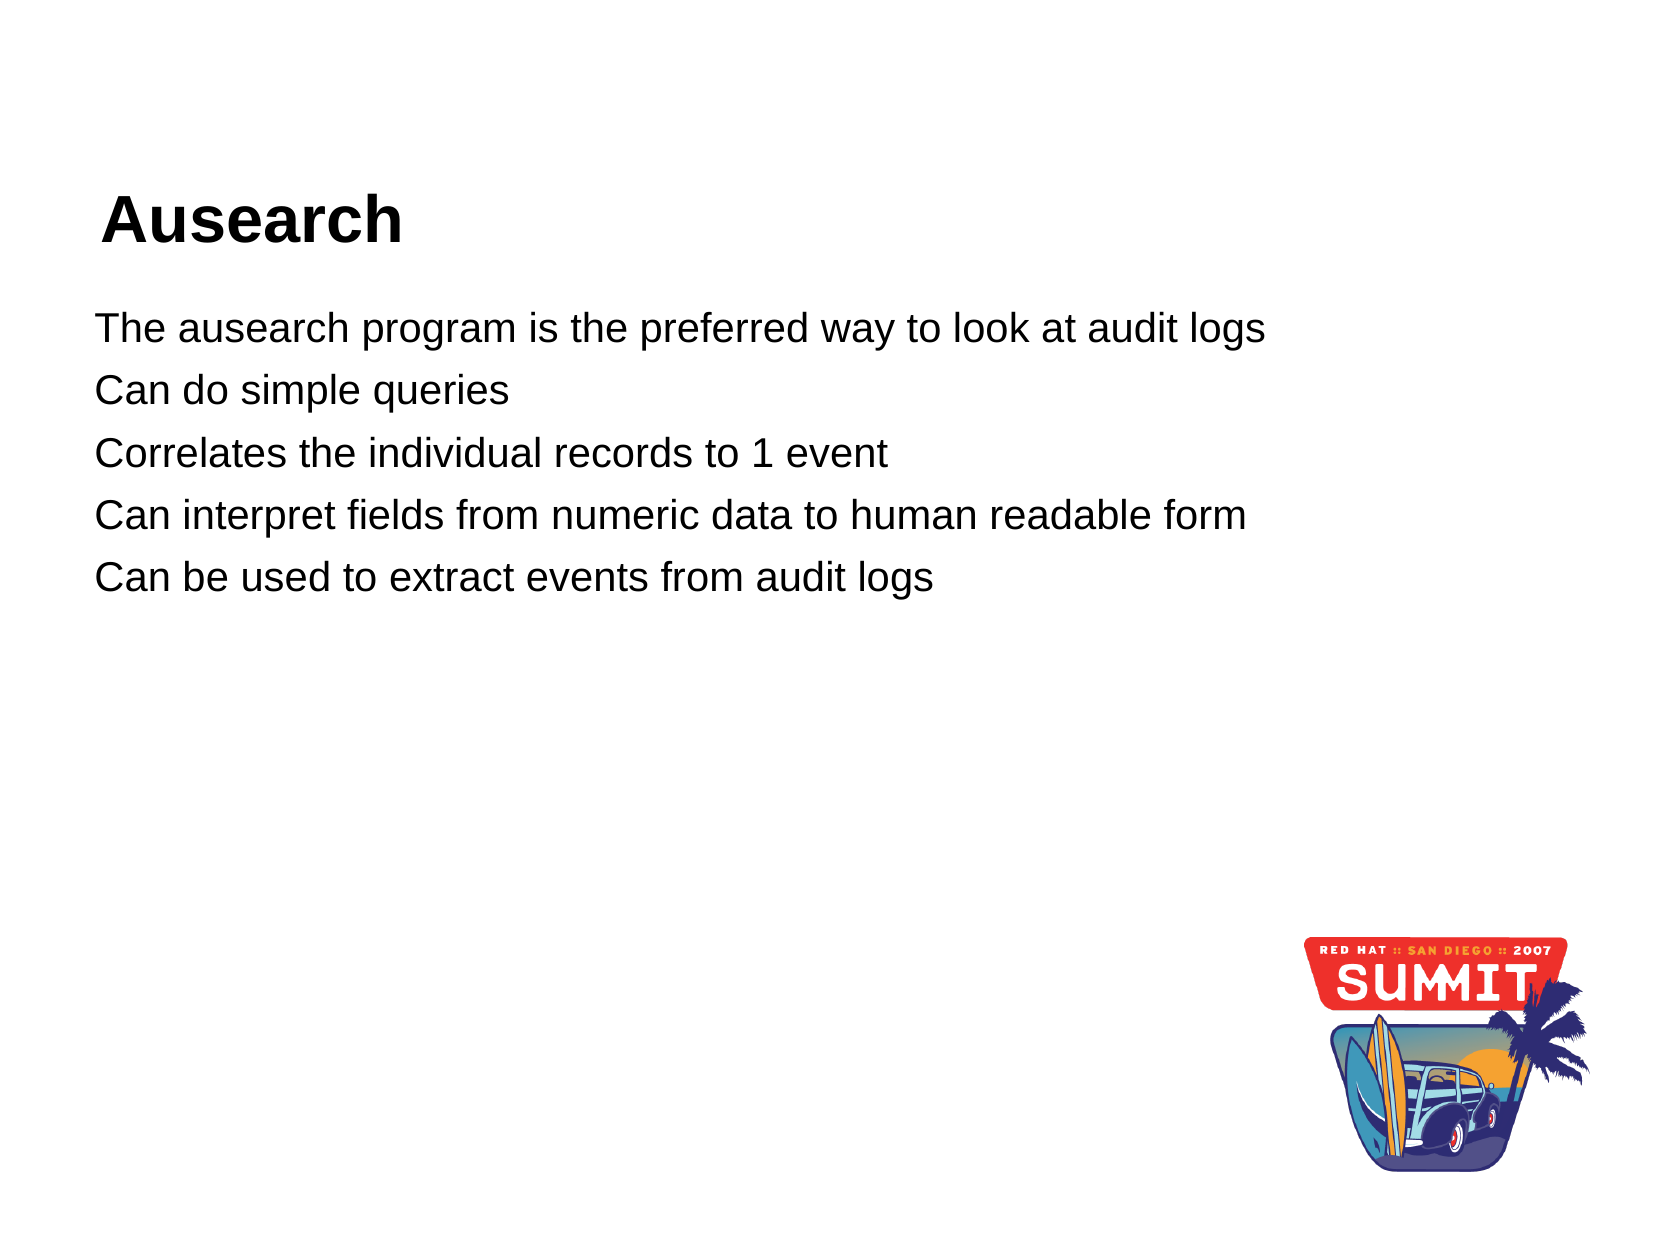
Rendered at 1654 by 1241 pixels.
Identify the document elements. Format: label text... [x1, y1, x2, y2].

list The ausearch program is the preferred way to look at audit logs Can do simple queries Correlates the individual records to 1 event Can interpret fields from numeric data to human readable form Can be used to extract events from audit logs [94, 304, 1500, 1174]
title Ausearch [100, 164, 1506, 275]
picture [1500, 937, 1590, 1172]
